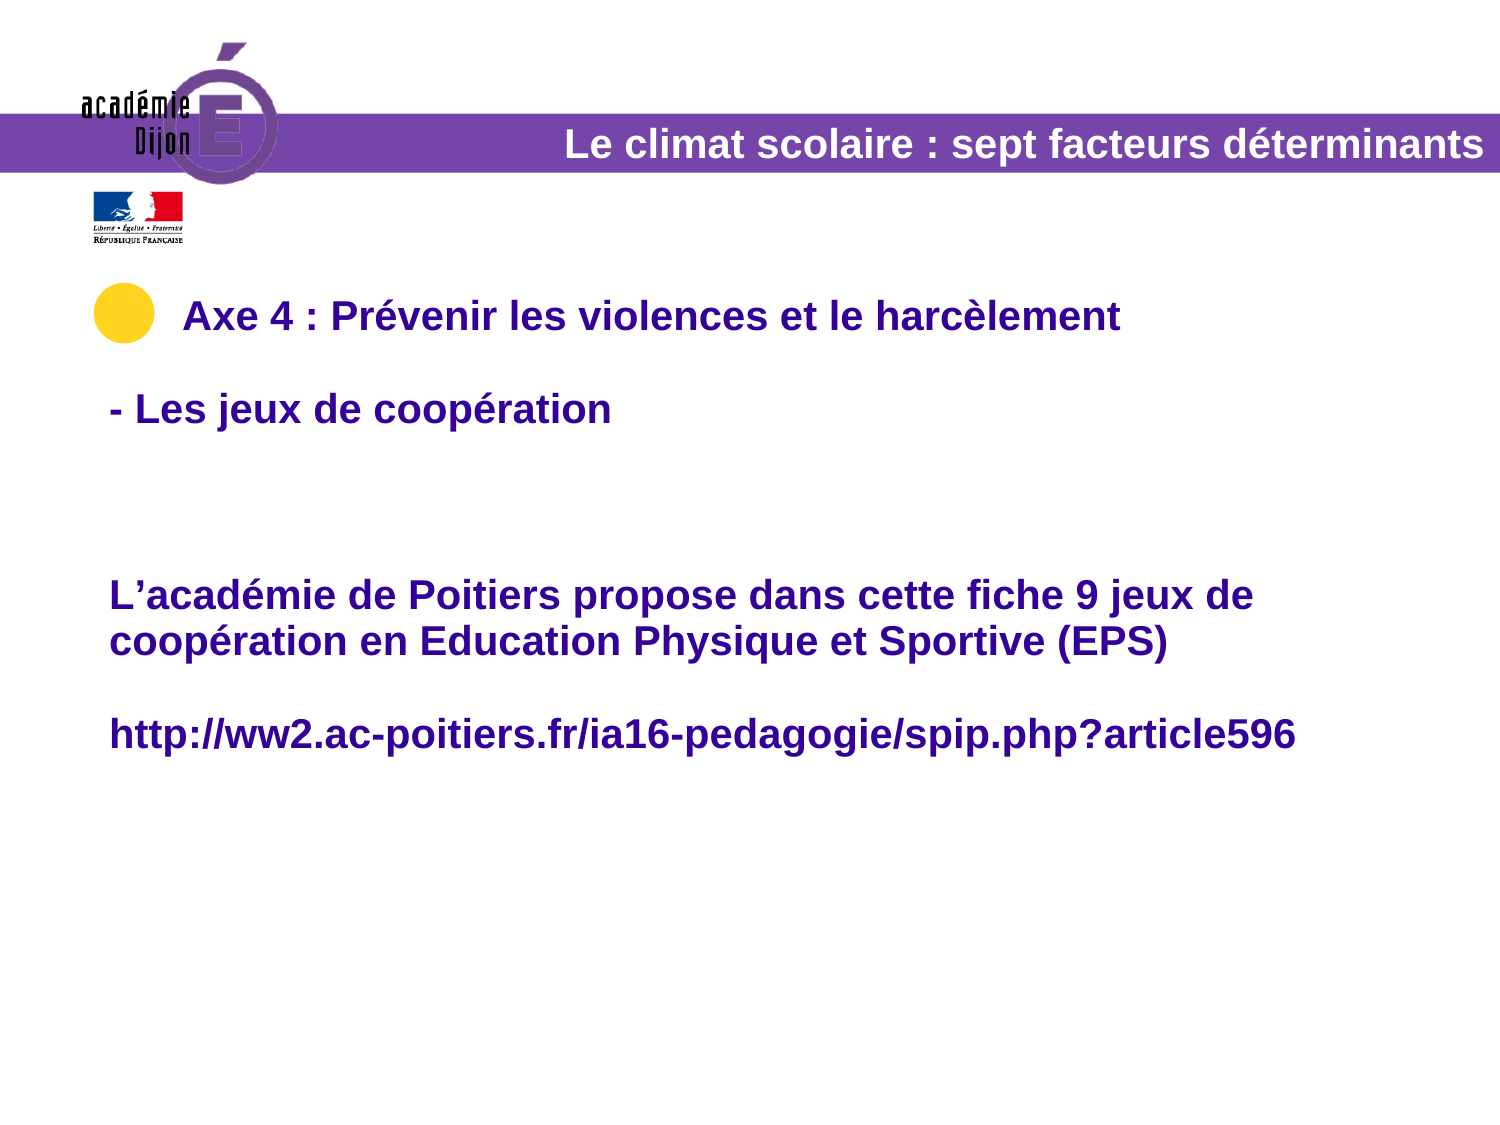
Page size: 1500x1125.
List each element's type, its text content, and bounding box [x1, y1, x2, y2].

text_box [94, 283, 154, 343]
text_box Le climat scolaire : sept facteurs déterminants [118, 113, 1500, 225]
text_box Axe 4 : Prévenir les violences et le harcèlement - Les jeux de coopération L’académie de Poitiers propose dans cette fiche 9 jeux de coopération en Education Physique et Sportive (EPS) http://ww2.ac-poitiers.fr/ia16-pedagogie/spip.php?article596 [94, 285, 1430, 1099]
picture [82, 42, 278, 244]
